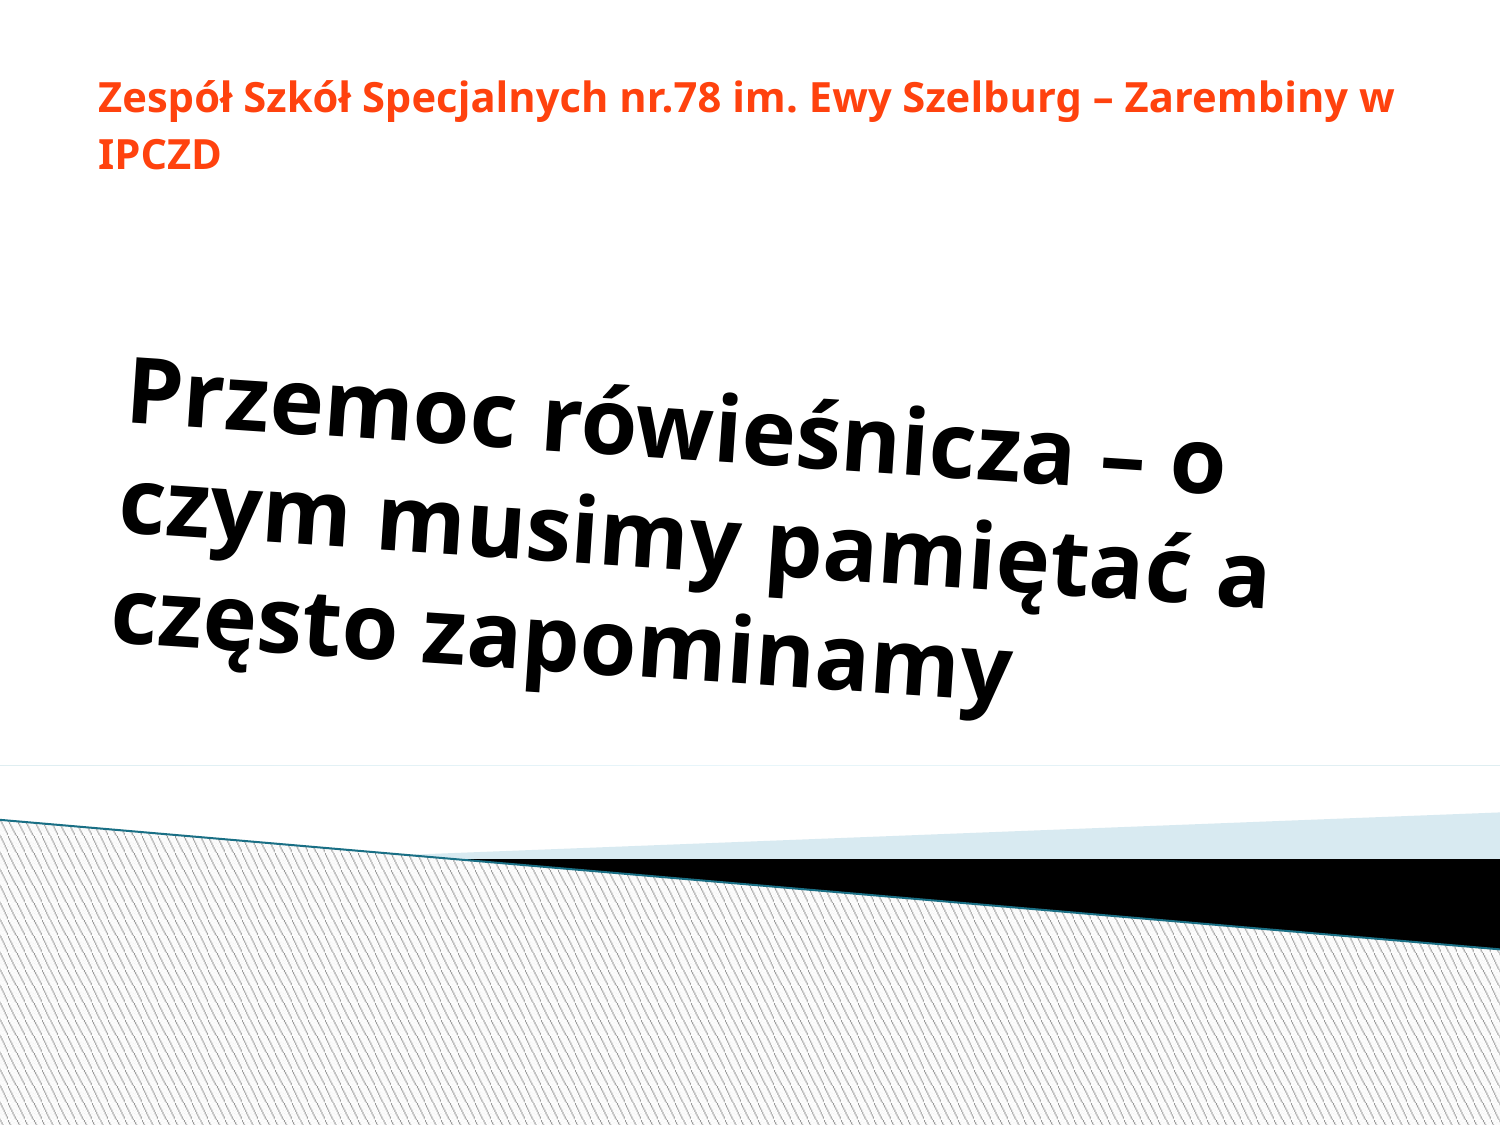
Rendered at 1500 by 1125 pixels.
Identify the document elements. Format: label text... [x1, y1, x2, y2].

text_box Zespół Szkół Specjalnych nr.78 im. Ewy Szelburg – Zarembiny w IPCZD [98, 48, 1441, 201]
picture [0, 821, 1500, 1125]
title Przemoc rówieśnicza – o czym musimy pamiętać a często zapominamy [100, 322, 1401, 646]
